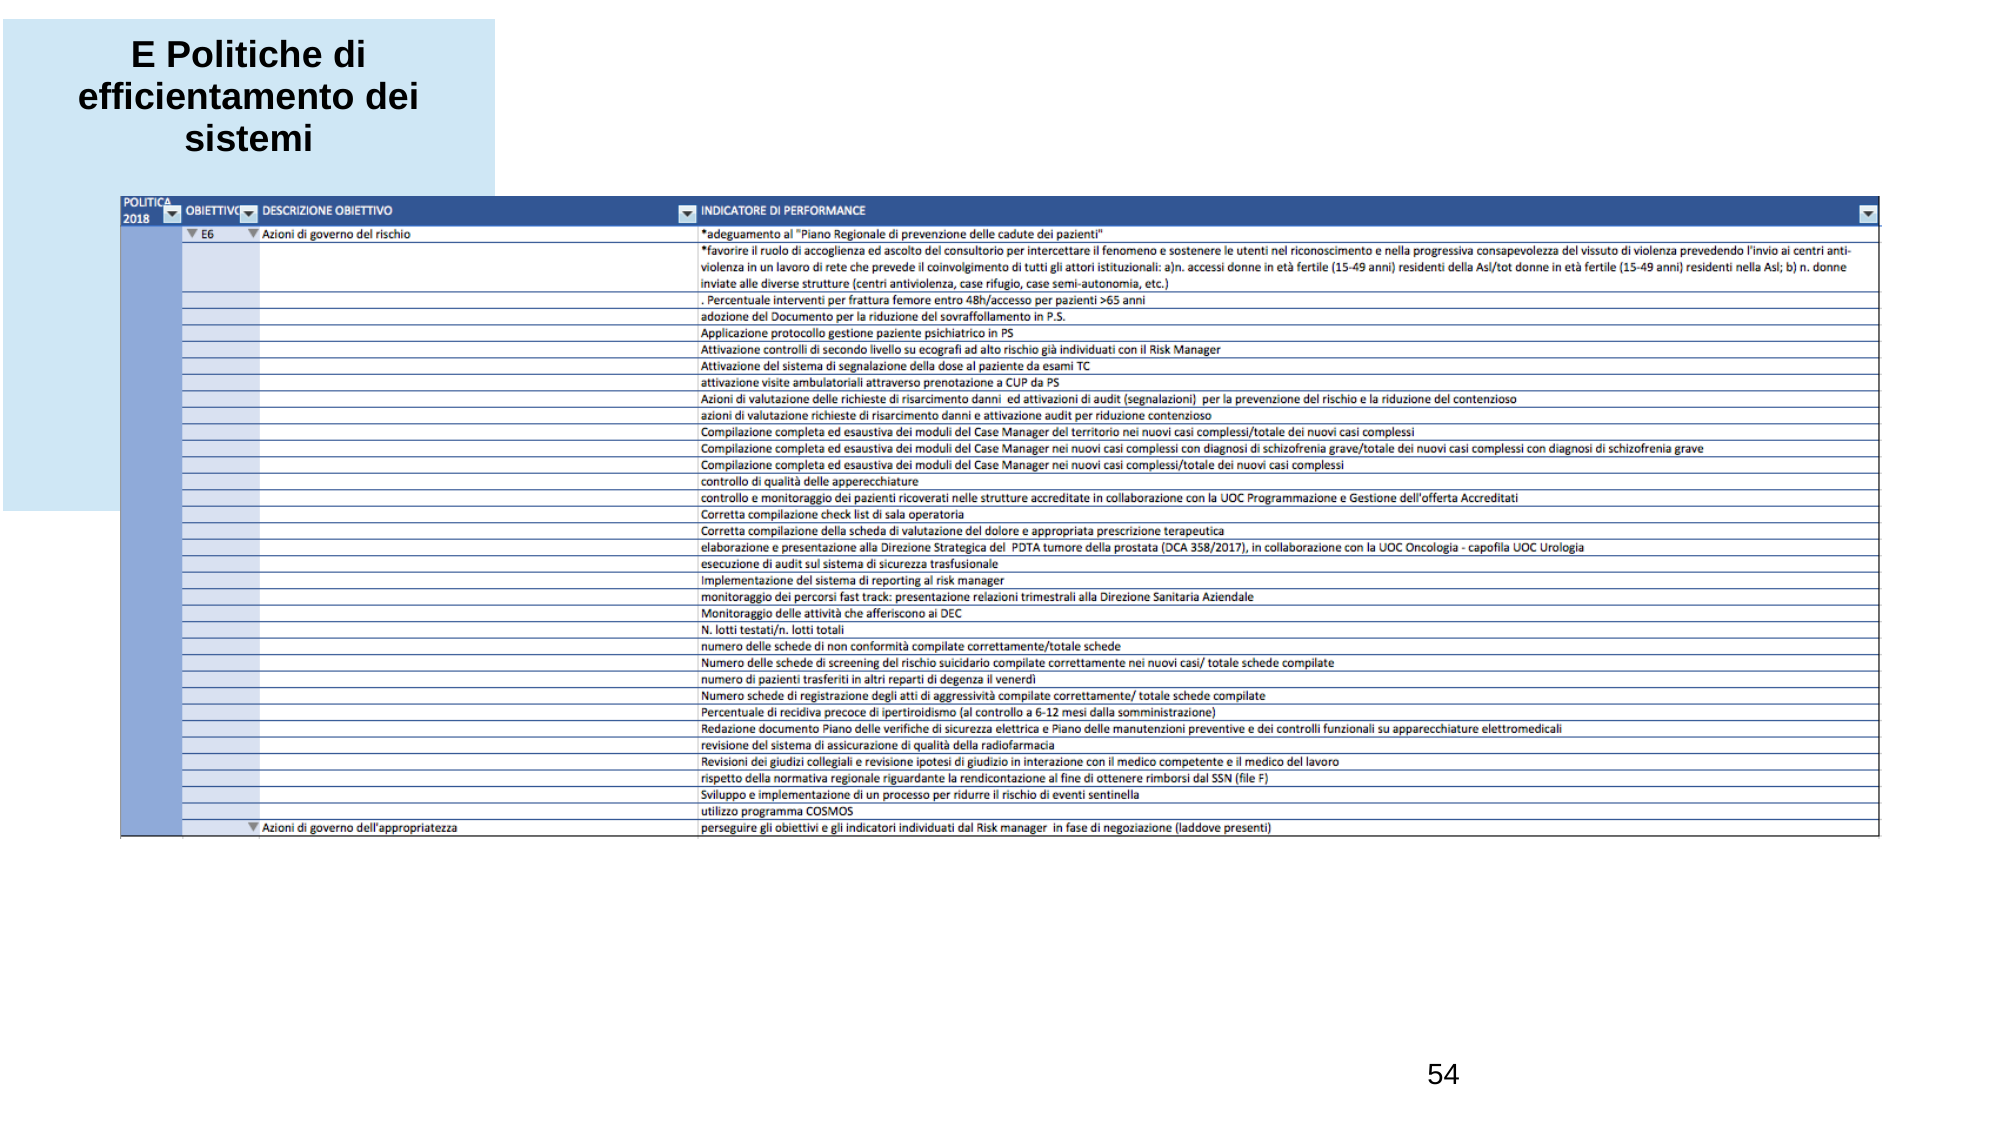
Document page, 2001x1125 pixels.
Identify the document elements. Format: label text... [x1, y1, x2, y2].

picture [120, 196, 1882, 839]
table_header E Politiche di efficientamento dei sistemi [3, 19, 495, 511]
slide_number <numero> [1412, 1042, 1863, 1103]
